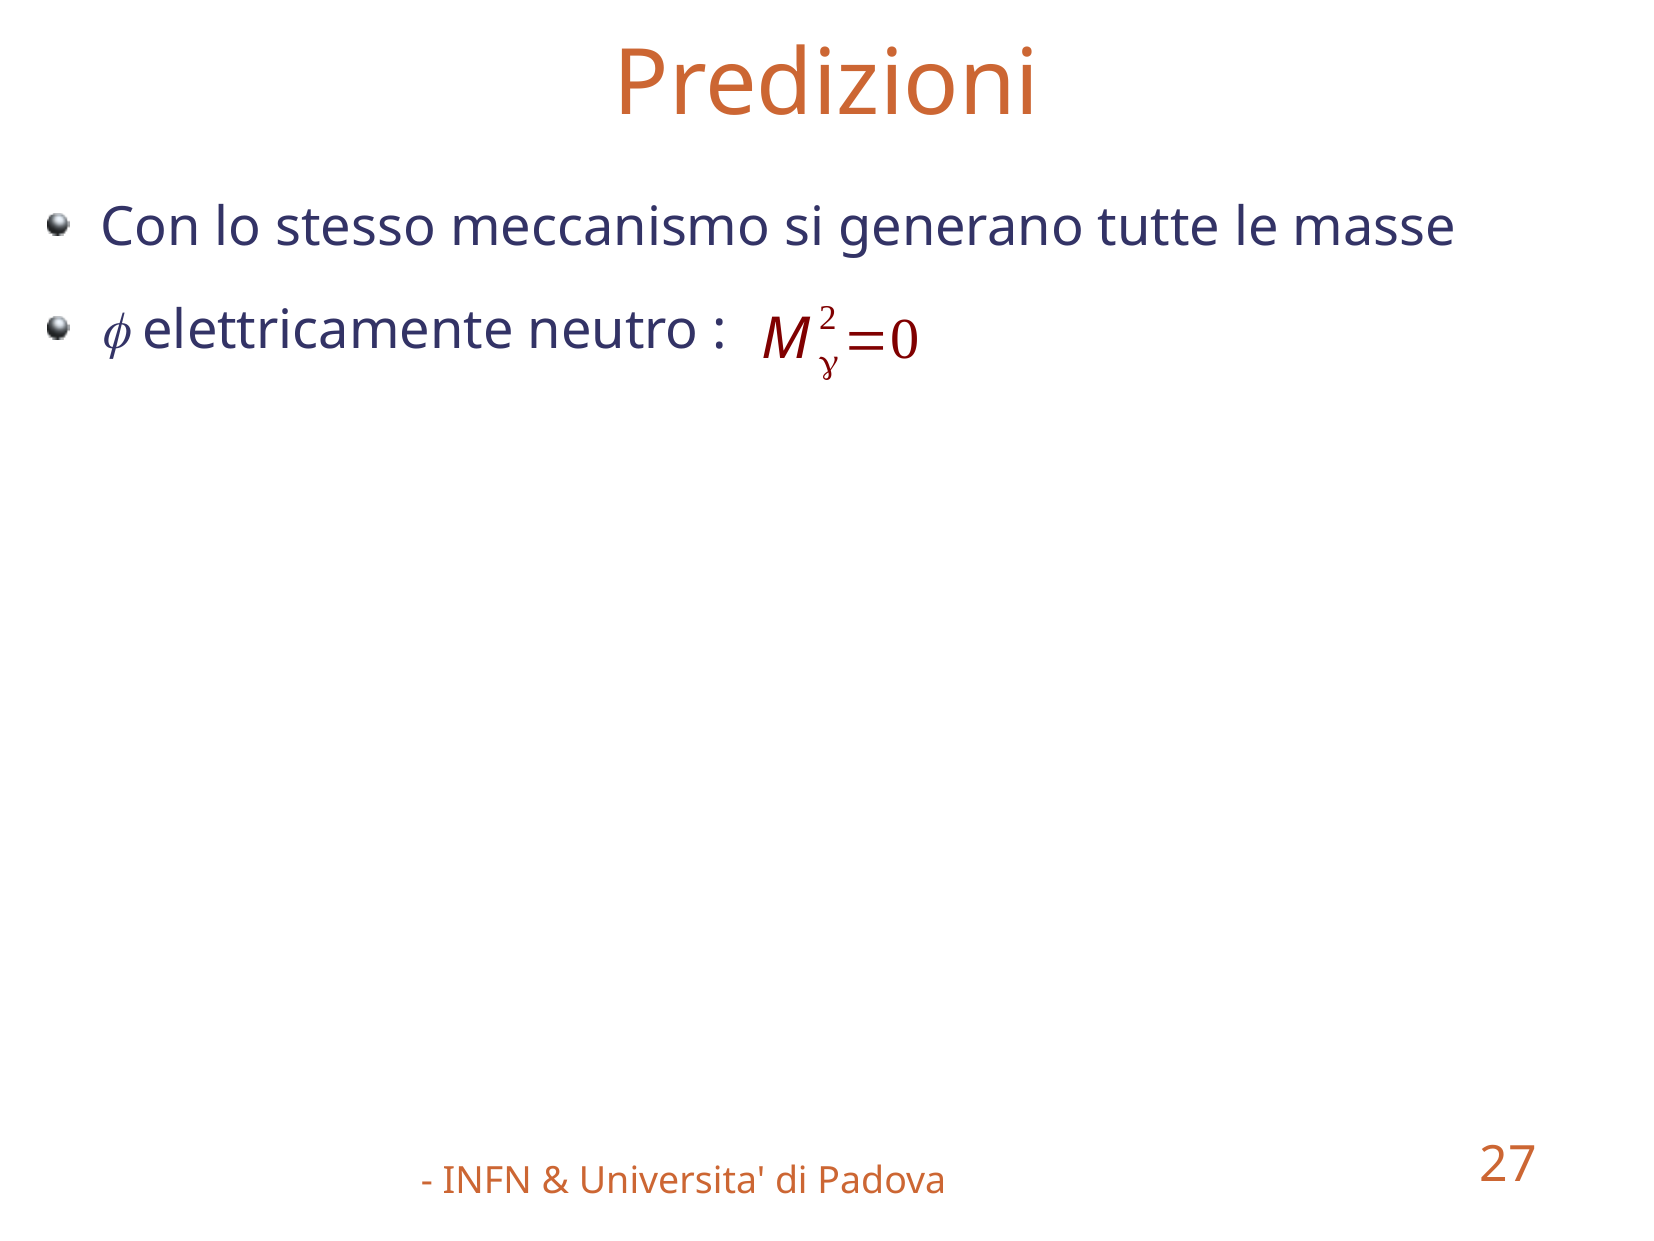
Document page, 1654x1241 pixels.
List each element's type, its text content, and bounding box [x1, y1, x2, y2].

title Predizioni [41, 10, 1613, 148]
list Con lo stesso meccanismo si generano tutte le masse f elettricamente neutro : [29, 187, 1518, 502]
chart [754, 298, 926, 394]
